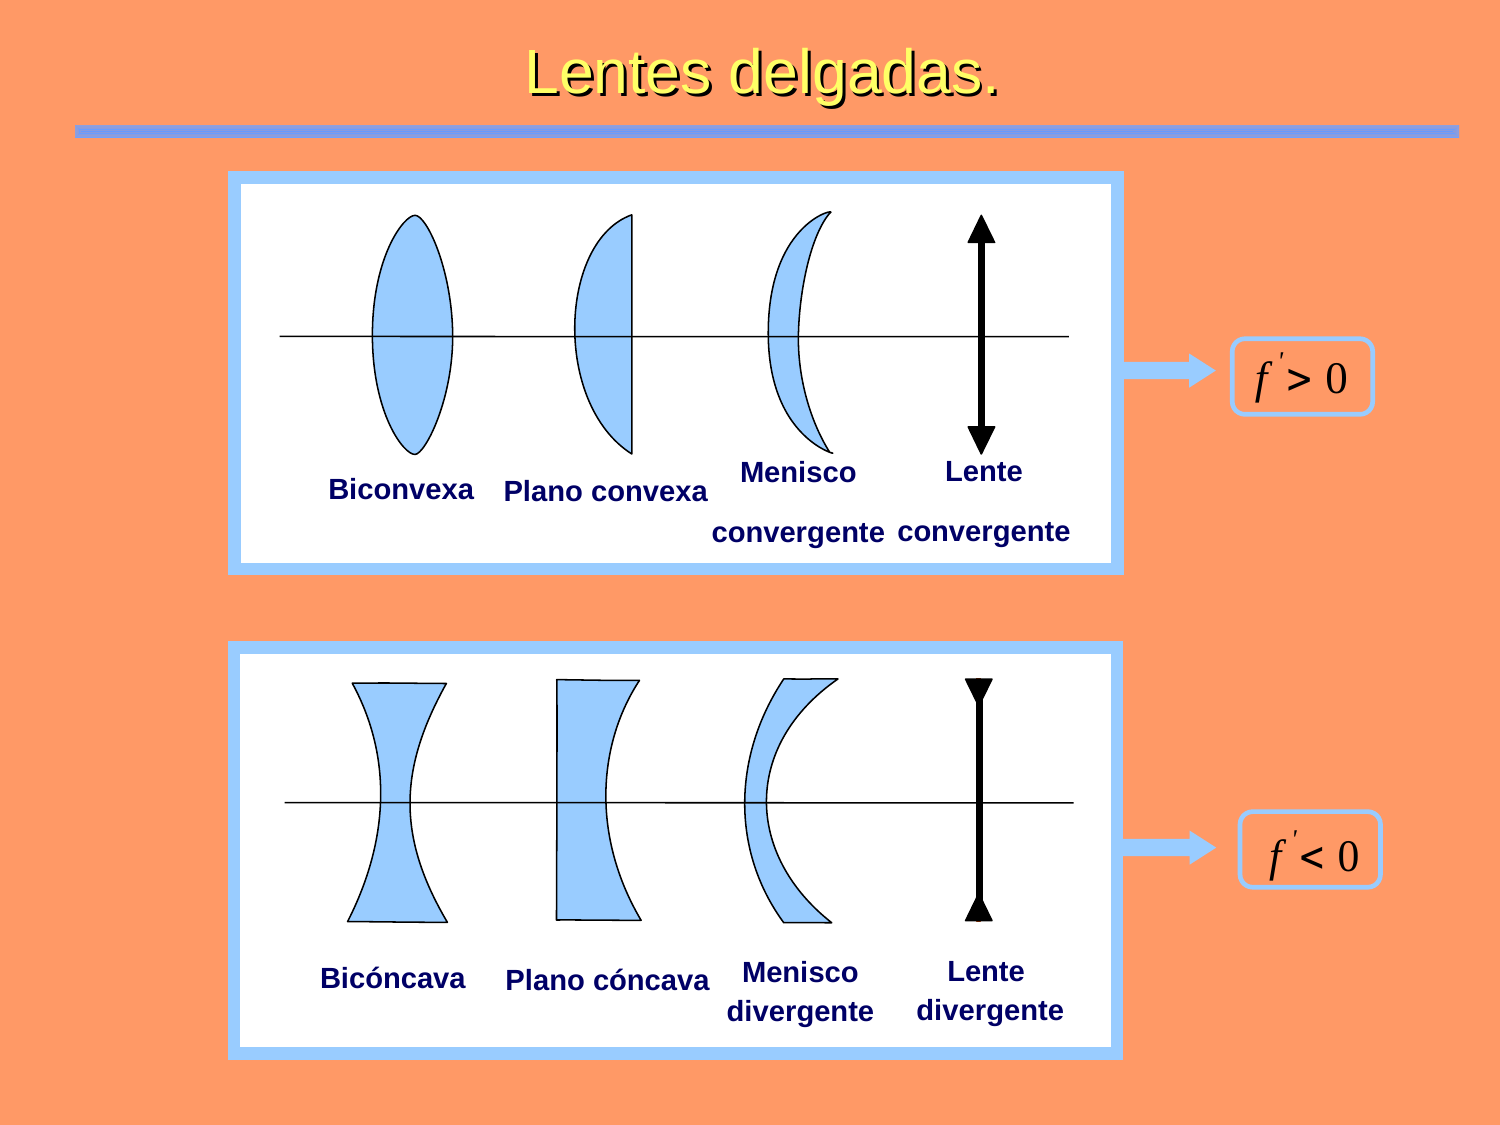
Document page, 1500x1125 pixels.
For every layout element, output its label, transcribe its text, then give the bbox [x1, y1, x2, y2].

text_box Lente divergente [880, 956, 1092, 1033]
text_box Menisco convergente [692, 458, 904, 555]
text_box Plano convexa [488, 464, 692, 515]
text_box Plano cóncava [490, 953, 725, 1005]
text_box [234, 177, 1215, 569]
chart [1235, 345, 1363, 403]
chart [1247, 823, 1374, 882]
text_box [233, 647, 1215, 1054]
text_box Biconvexa [313, 462, 490, 514]
text_box Menisco divergente [695, 957, 906, 1034]
text_box Lente convergente [878, 456, 1090, 554]
text_box [75, 125, 1460, 138]
text_box Lentes delgadas. [50, 23, 1476, 114]
text_box Bicóncava [305, 951, 481, 1003]
